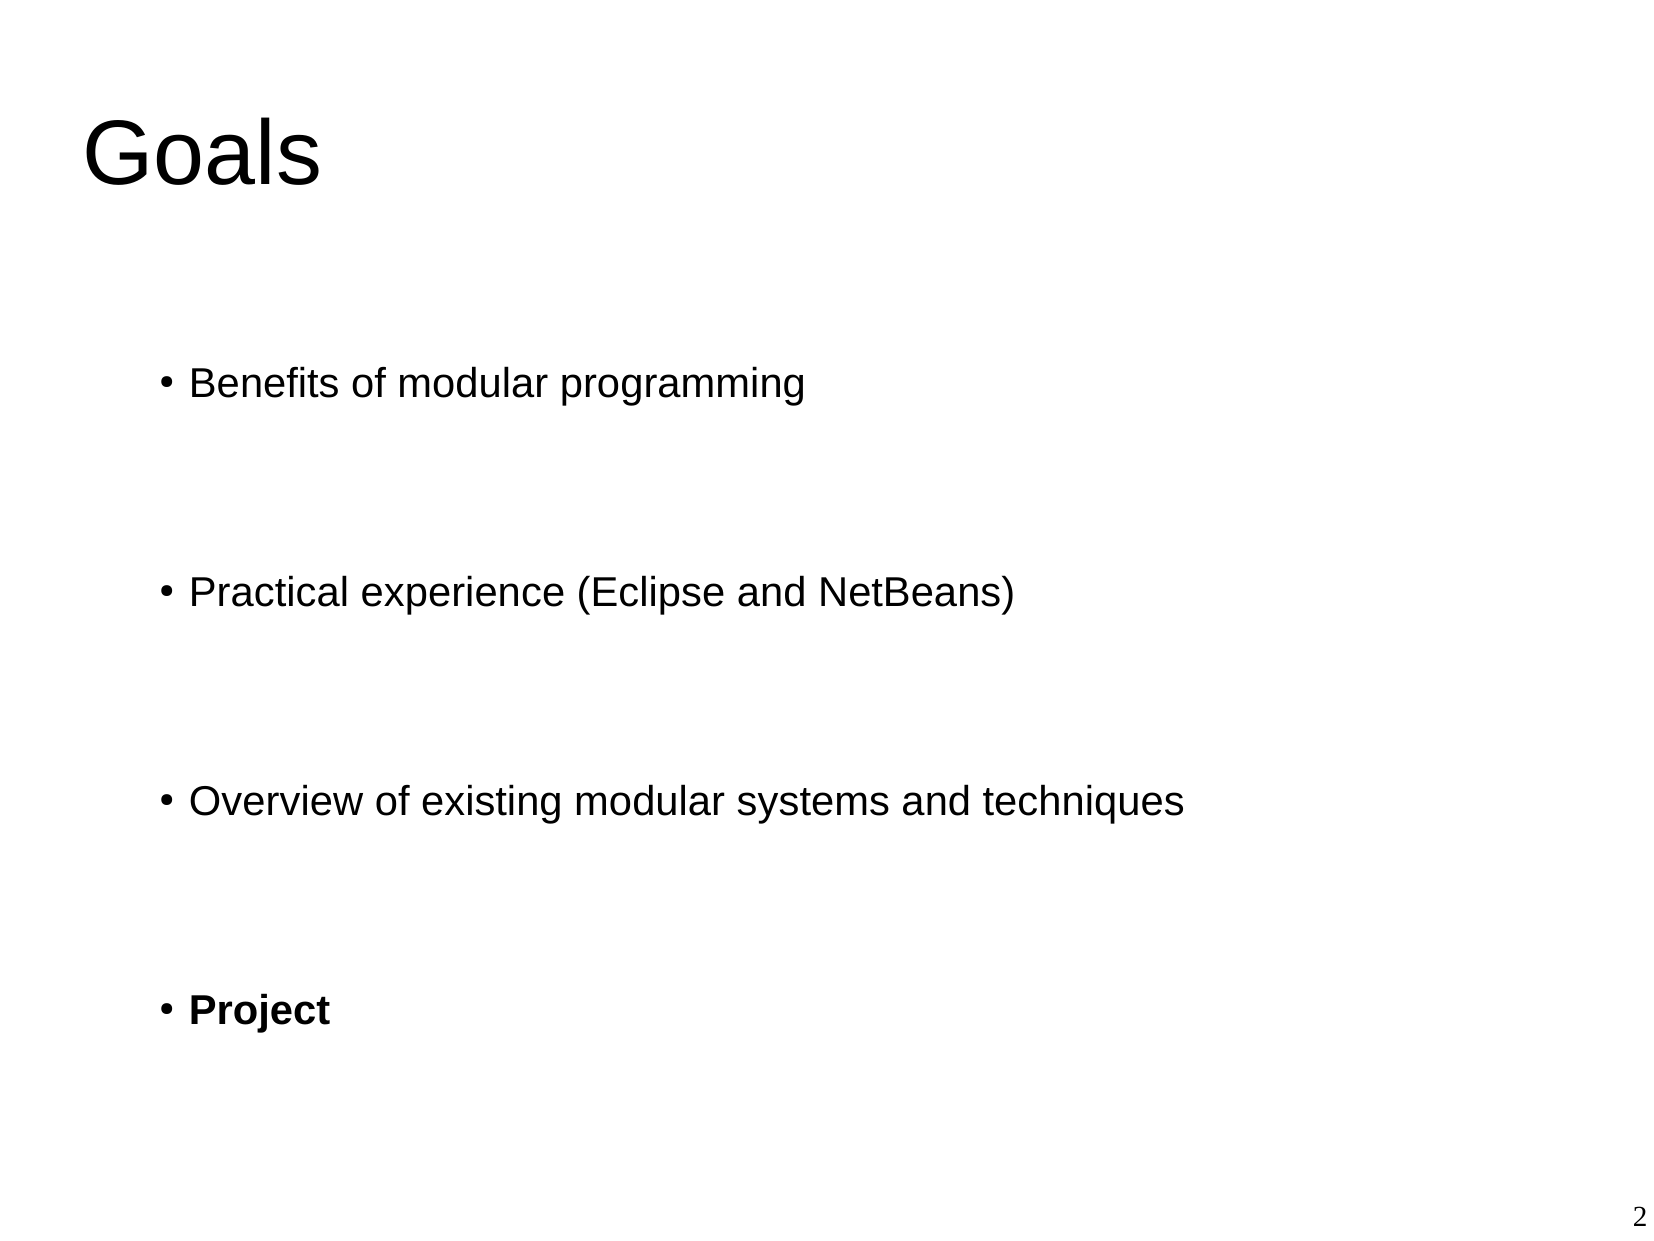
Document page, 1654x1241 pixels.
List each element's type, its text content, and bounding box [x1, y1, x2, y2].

text_box Benefits of modular programming Practical experience (Eclipse and NetBeans) Overview of existing modular systems and techniques Project [153, 286, 1483, 1037]
title Goals [82, 49, 1565, 257]
